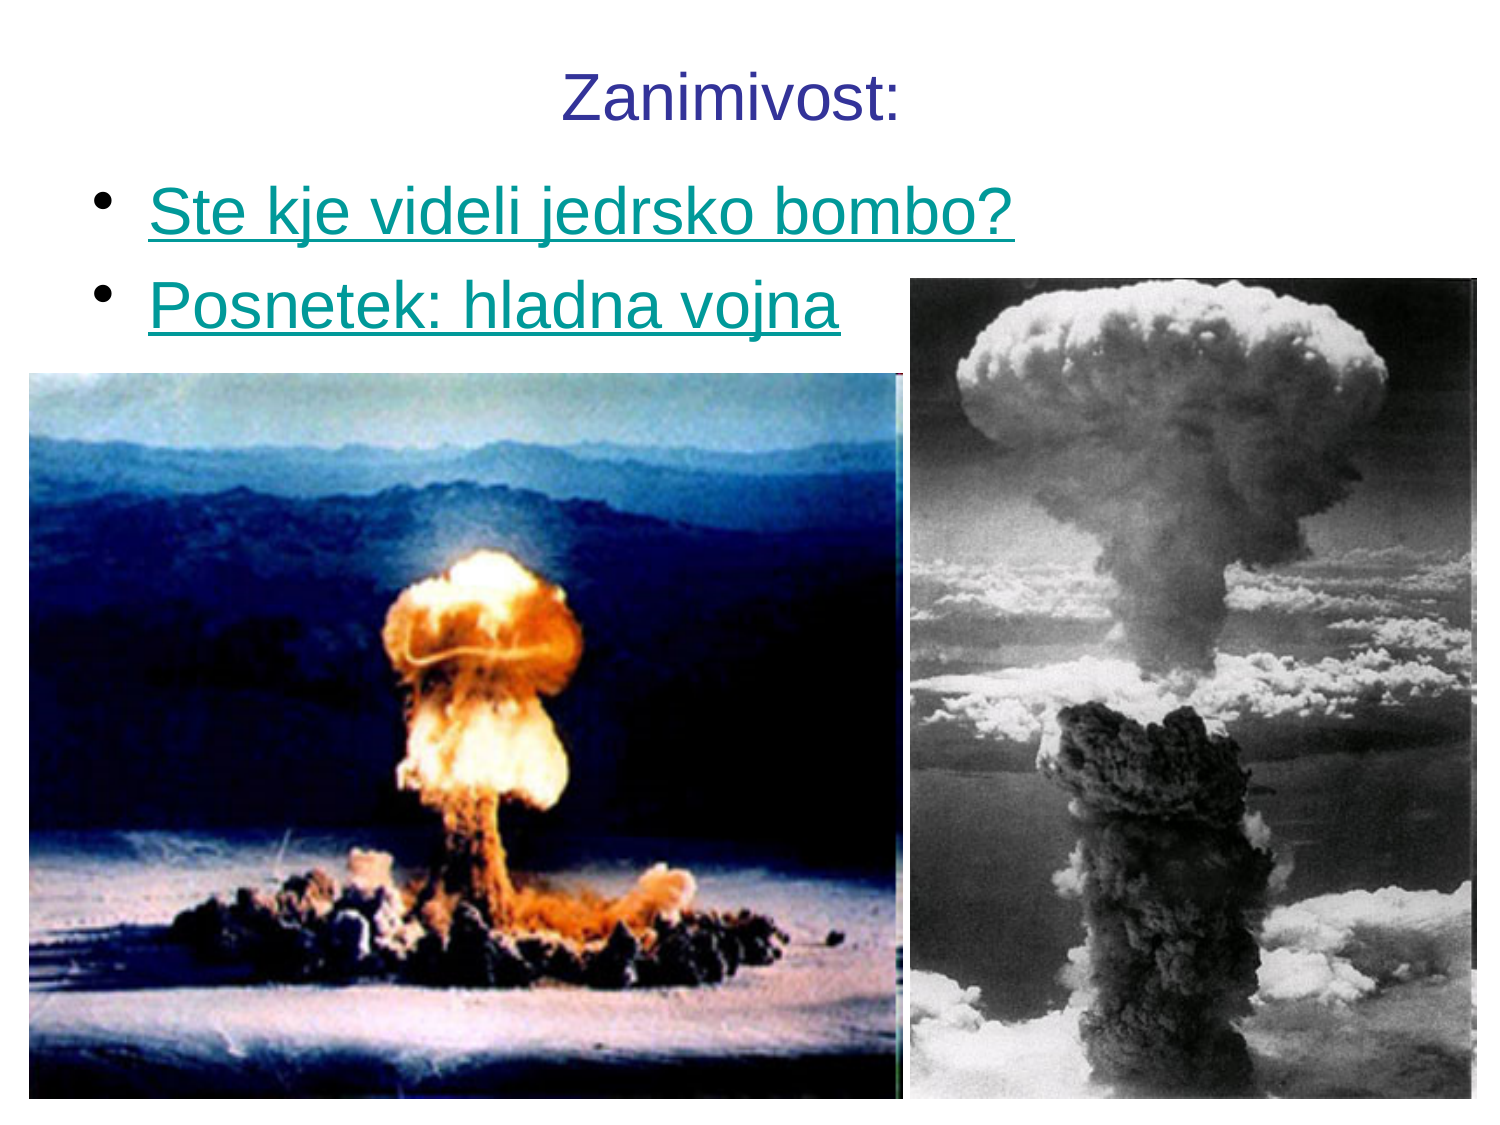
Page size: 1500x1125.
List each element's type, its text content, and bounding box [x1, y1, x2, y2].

picture [29, 373, 903, 1099]
title Zanimivost: [112, 0, 1353, 160]
list Ste kje videli jedrsko bombo? Posnetek: hladna vojna [76, 160, 1427, 904]
picture [910, 278, 1477, 1099]
